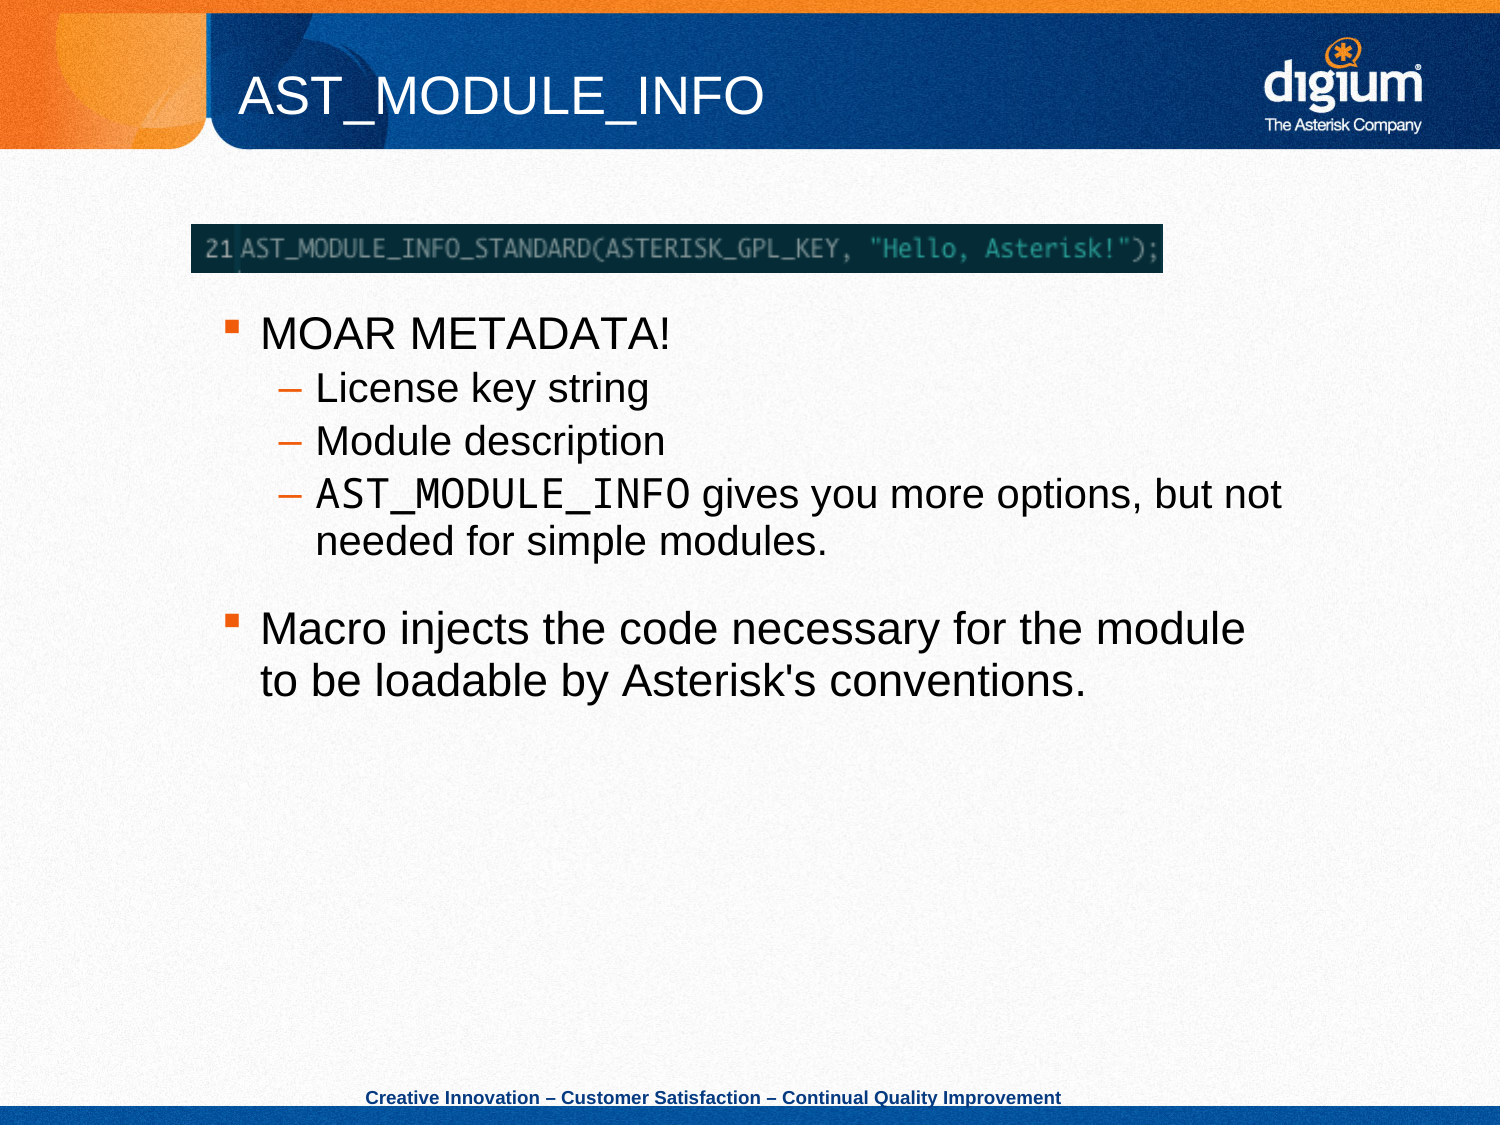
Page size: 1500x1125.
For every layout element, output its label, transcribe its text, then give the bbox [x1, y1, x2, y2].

list MOAR METADATA! License key string Module description AST_MODULE_INFO gives you more options, but not needed for simple modules. Macro injects the code necessary for the module to be loadable by Asterisk's conventions. [206, 299, 1301, 877]
picture [0, 0, 1500, 1125]
title AST_MODULE_INFO [238, 27, 1243, 127]
